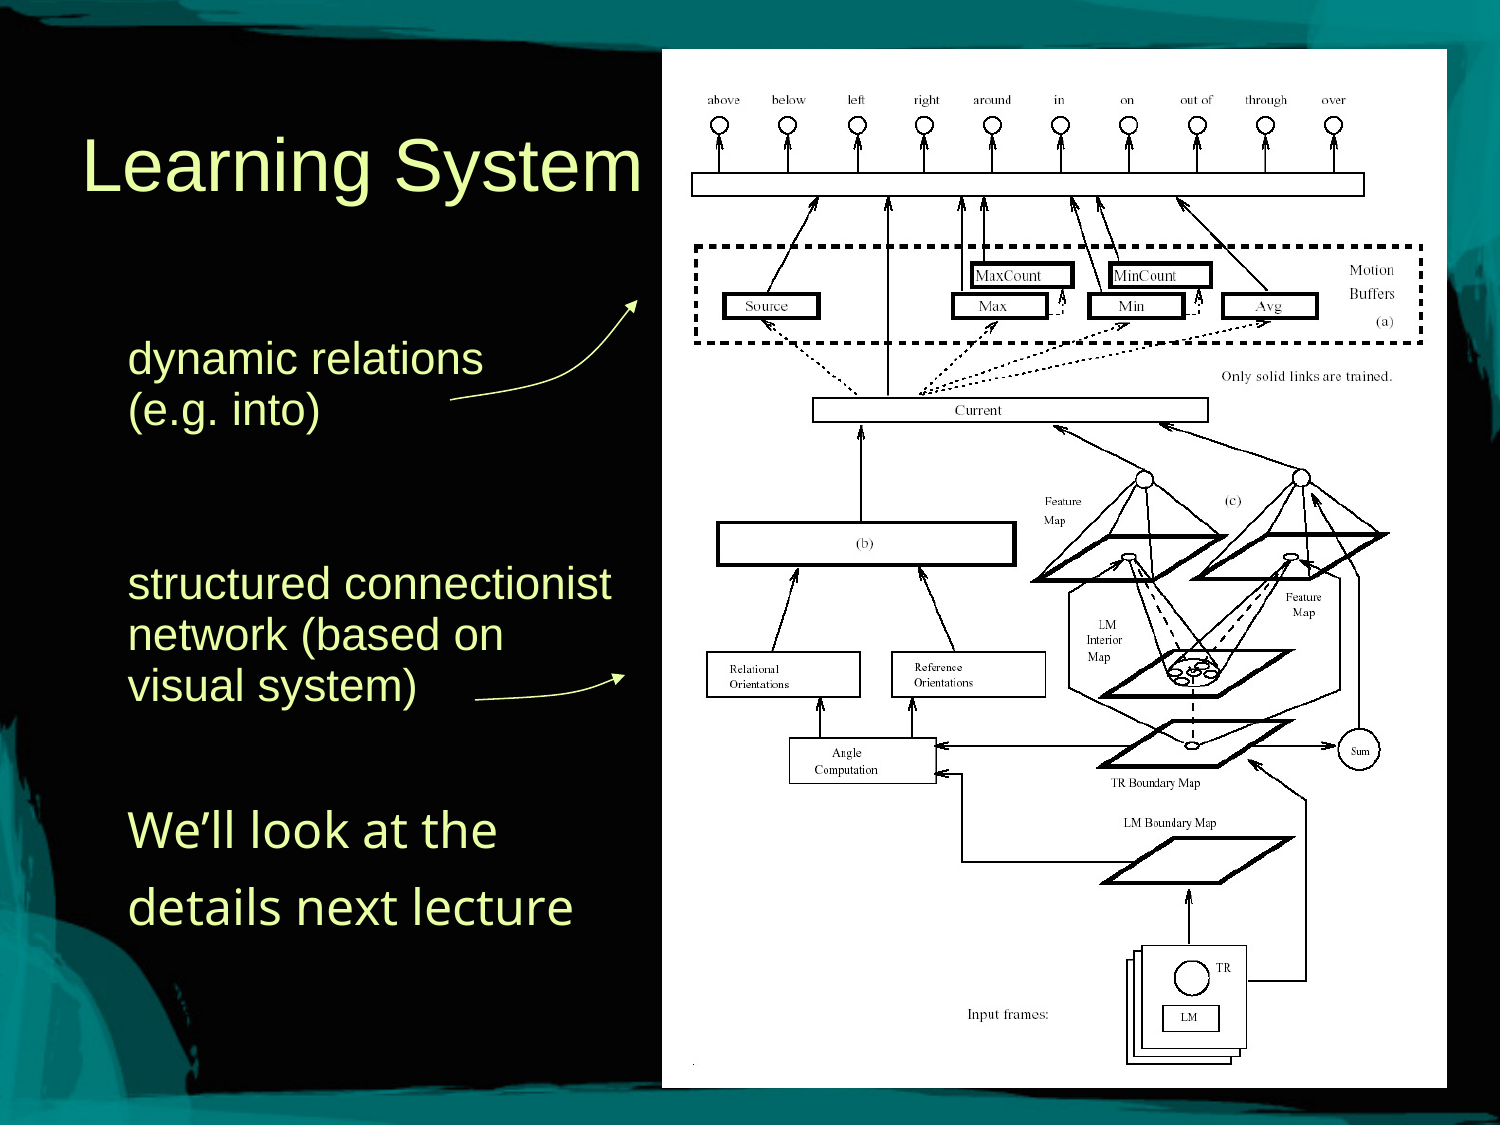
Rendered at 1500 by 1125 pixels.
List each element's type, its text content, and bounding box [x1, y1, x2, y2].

list We’ll look at the details next lecture [112, 787, 638, 964]
picture [0, 0, 1500, 1125]
text_box structured connectionist network (based on visual system) [112, 549, 628, 720]
text_box dynamic relations (e.g. into) [112, 324, 500, 443]
title Learning System [49, 69, 662, 263]
